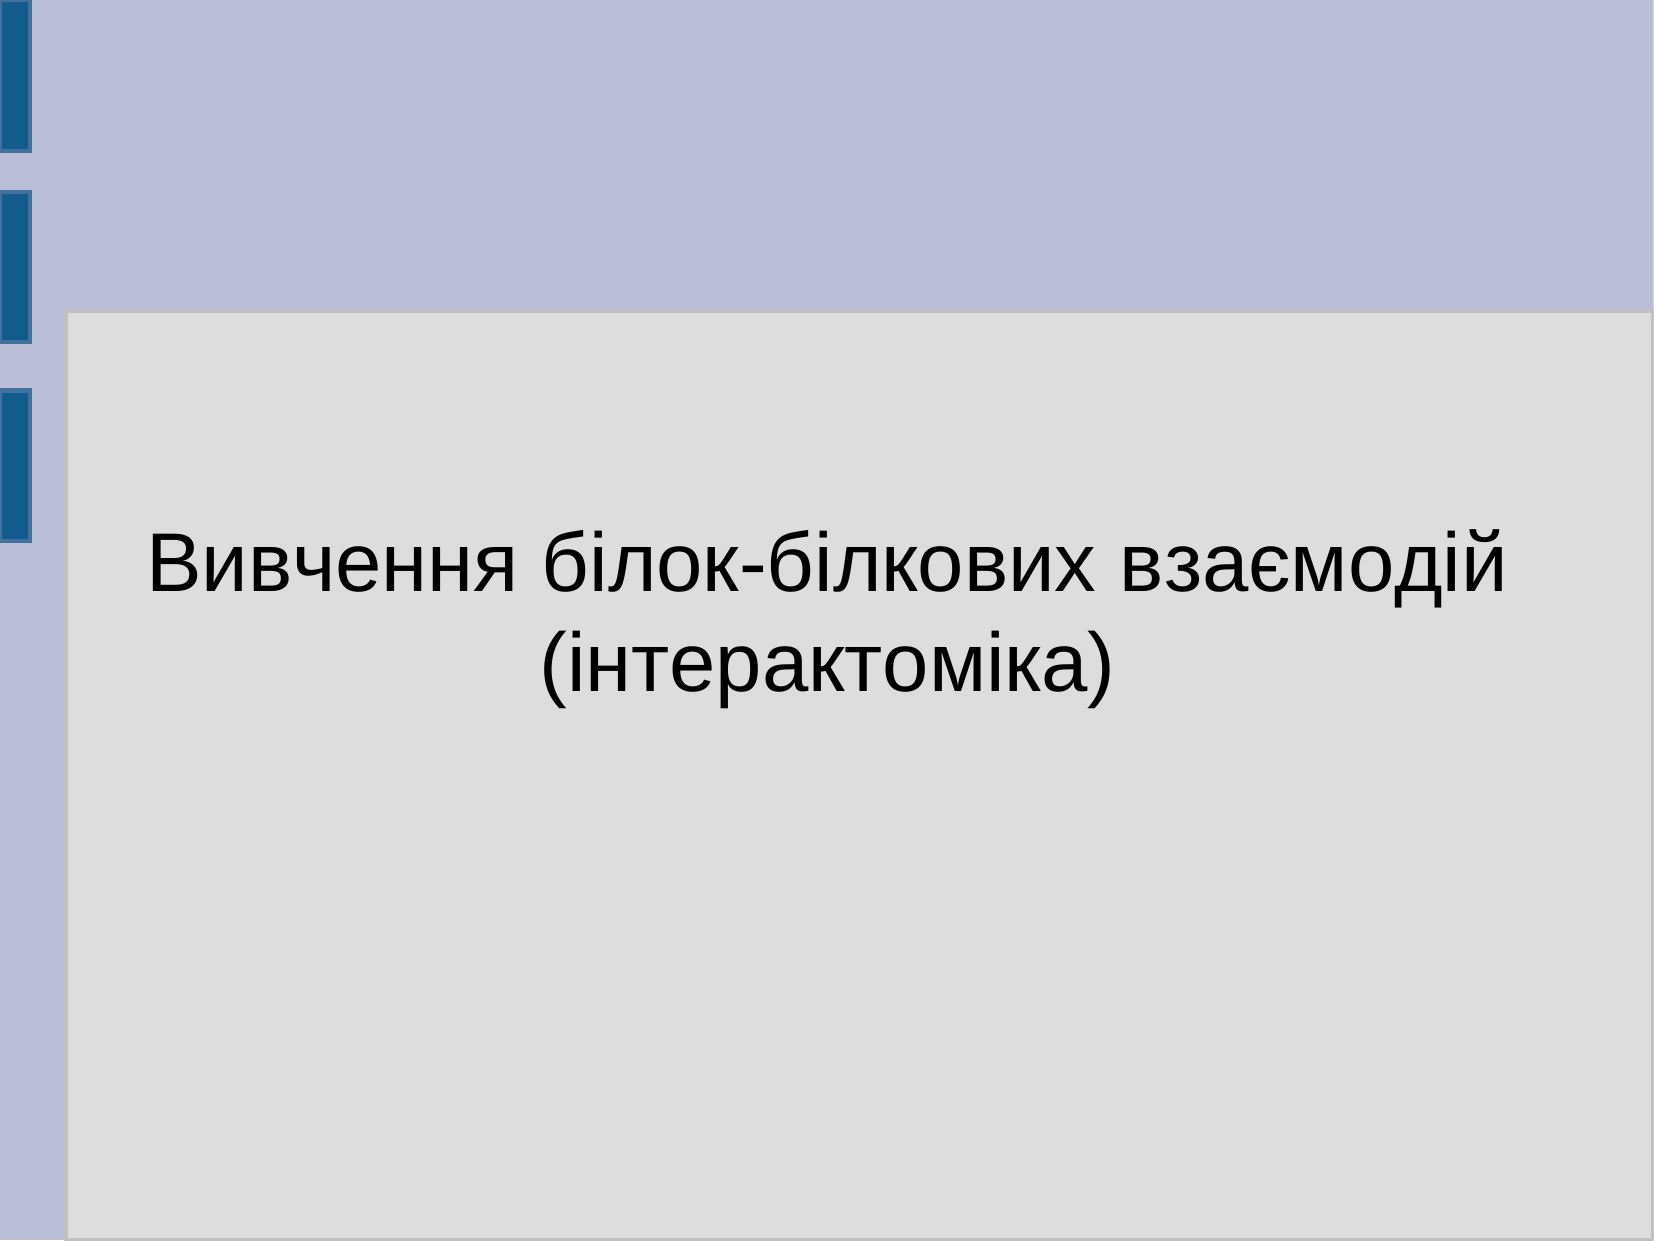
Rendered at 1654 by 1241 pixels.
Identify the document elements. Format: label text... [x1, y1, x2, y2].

subtitle Вивчення білок-білкових взаємодій (інтерактоміка) [121, 507, 1534, 710]
